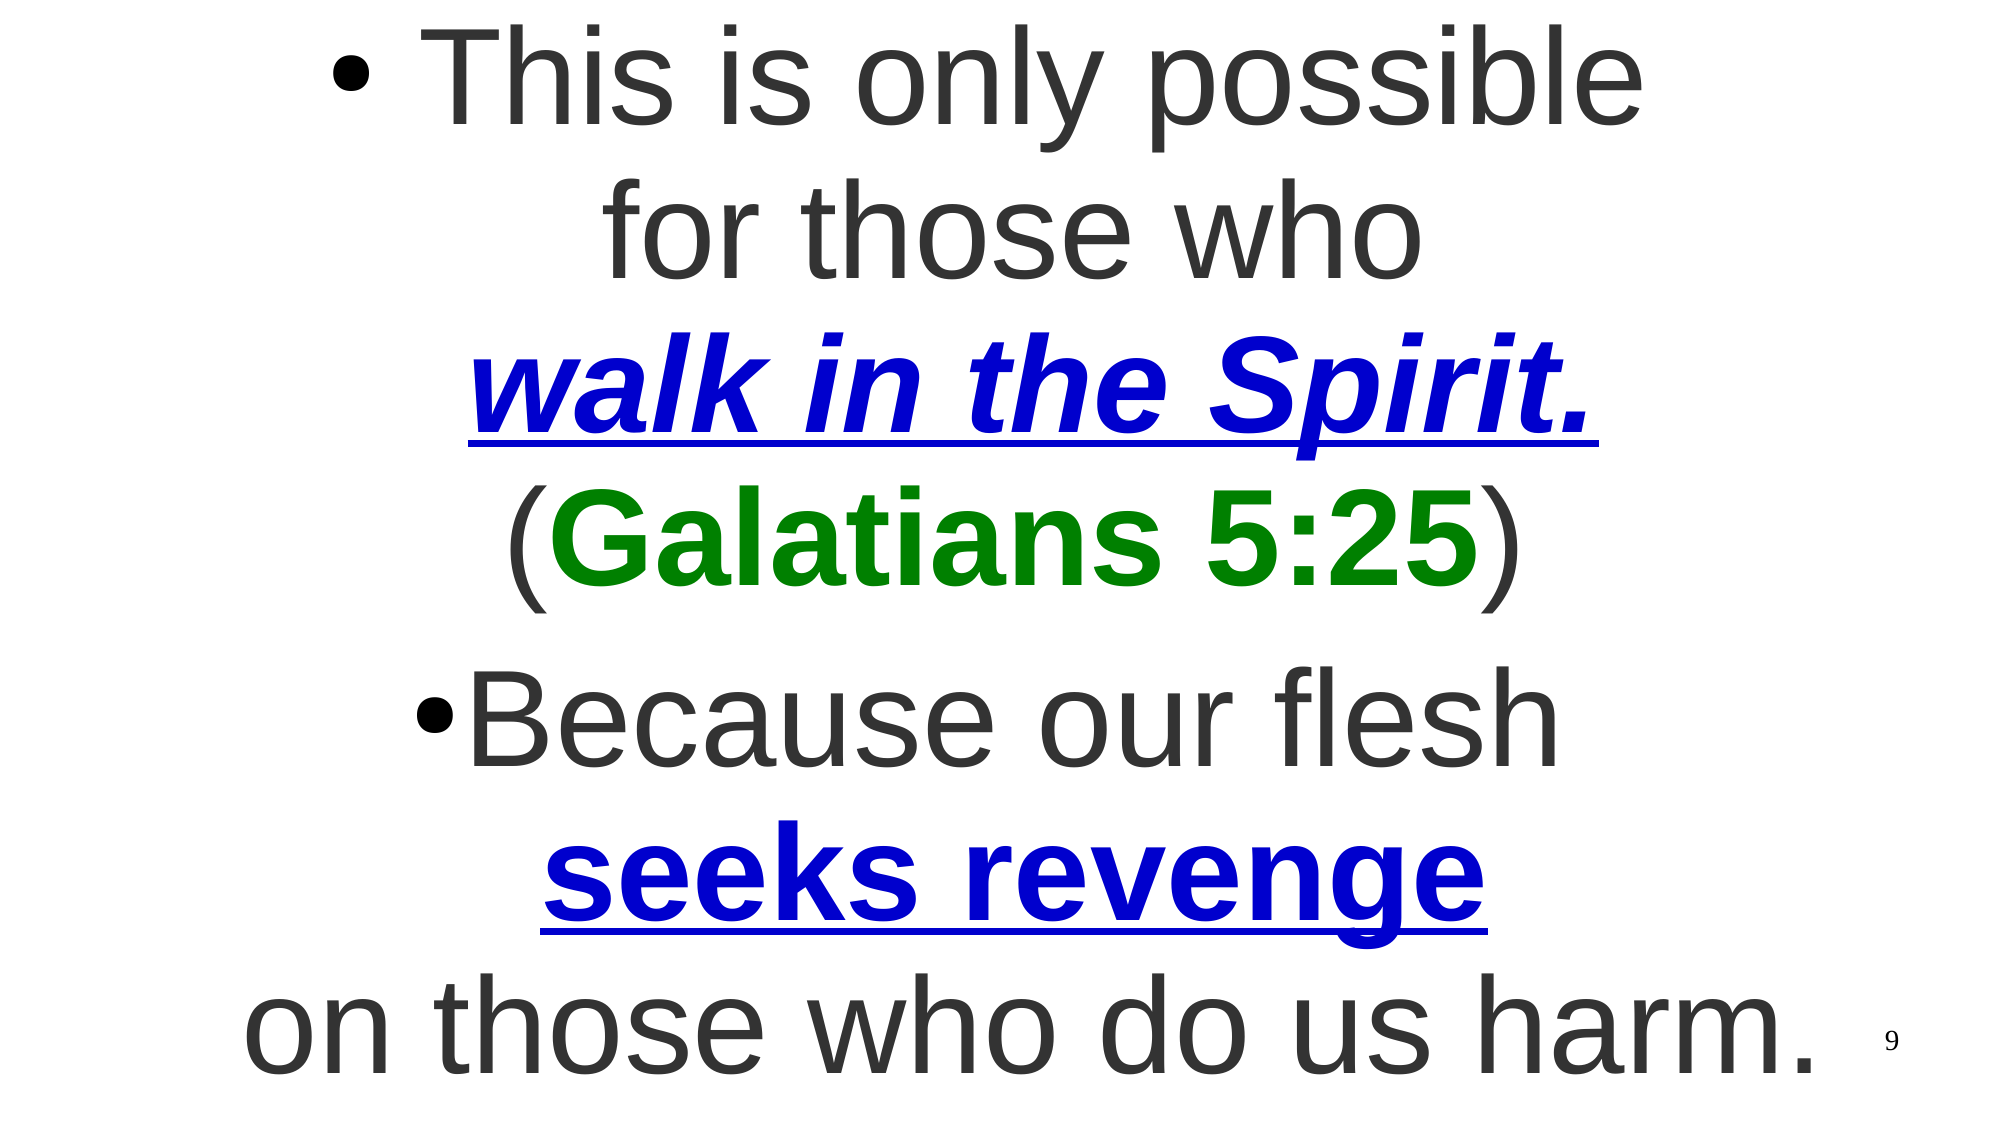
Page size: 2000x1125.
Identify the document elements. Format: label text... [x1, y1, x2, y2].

list This is only possible for those who walk in the Spirit. (Galatians 5:25) Because our flesh seeks revenge on those who do us harm. [0, 0, 1996, 1123]
